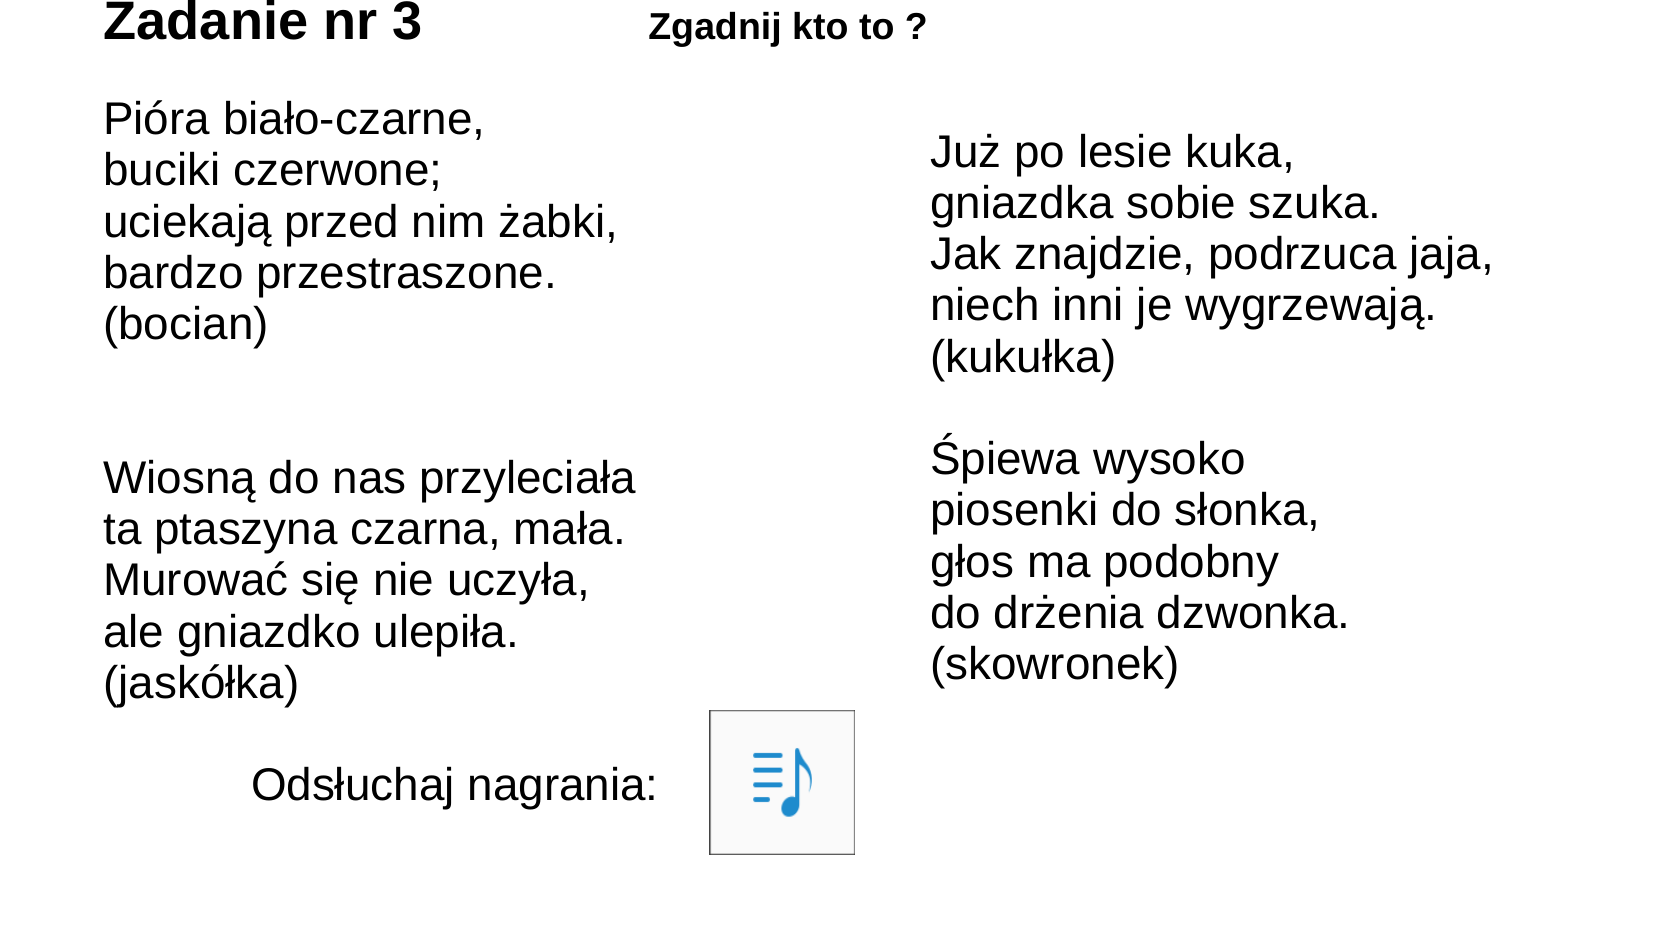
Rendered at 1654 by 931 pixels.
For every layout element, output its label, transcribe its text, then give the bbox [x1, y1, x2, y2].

text_box Już po lesie kuka, gniazdka sobie szuka. Jak znajdzie, podrzuca jaja, niech inni je wygrzewają. (kukułka) Śpiewa wysoko piosenki do słonka, głos ma podobny do drżenia dzwonka. (skowronek) [915, 118, 1565, 697]
text_box Zadanie nr 3 Zgadnij kto to ? Pióra biało-czarne, buciki czerwone; uciekają przed nim żabki, bardzo przestraszone. (bocian) Wiosną do nas przyleciała ta ptaszyna czarna, mała. Murować się nie uczyła, ale gniazdko ulepiła. (jaskółka) Odsłuchaj nagrania: [88, 0, 975, 914]
text_box [708, 708, 857, 857]
